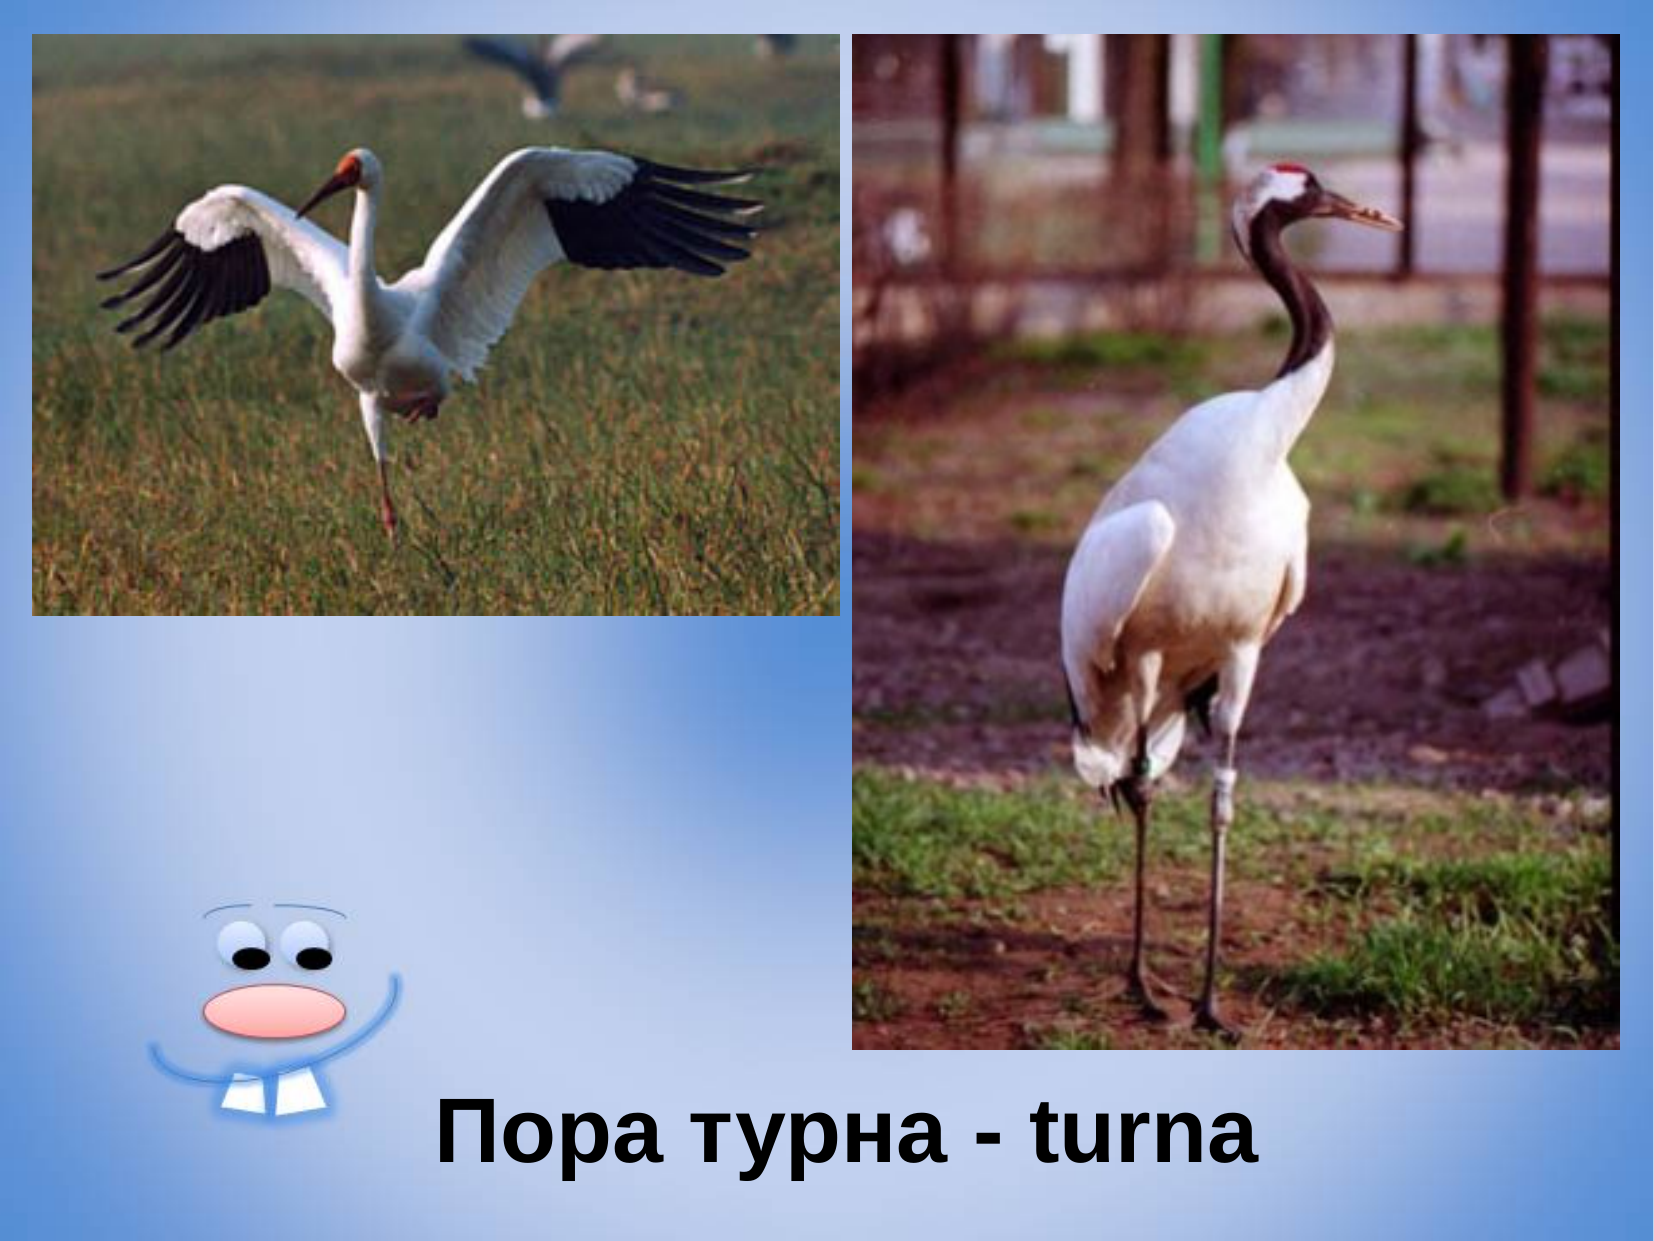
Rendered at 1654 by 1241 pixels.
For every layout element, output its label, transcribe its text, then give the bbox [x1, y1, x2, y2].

list Пора турна - turna [357, 1062, 1337, 1186]
picture [0, 0, 1654, 1241]
